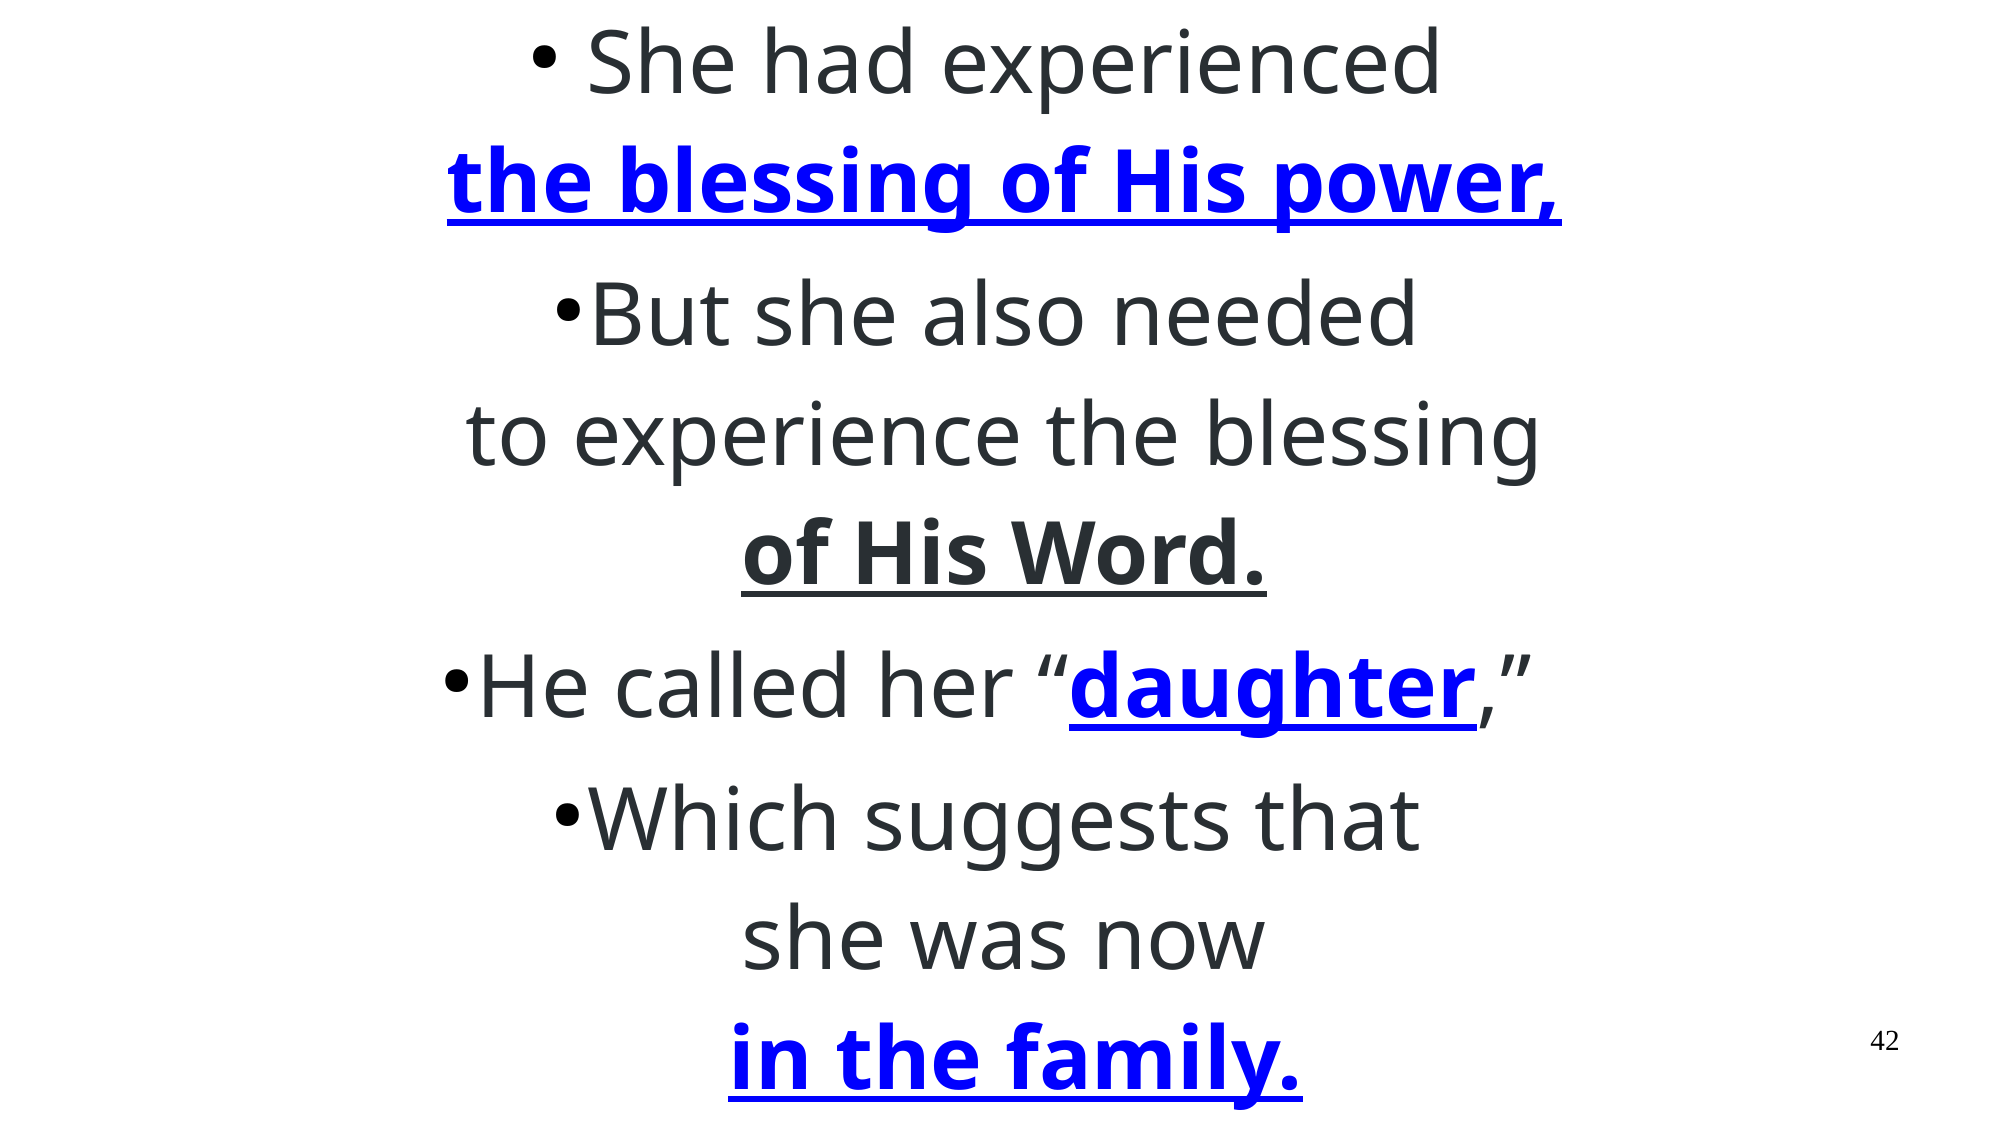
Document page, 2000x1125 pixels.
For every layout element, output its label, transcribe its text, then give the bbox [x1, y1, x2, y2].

list She had experienced the blessing of His power, But she also needed to experience the blessing of His Word. He called her “daughter,” Which suggests that she was now in the family. [0, 0, 1996, 1123]
